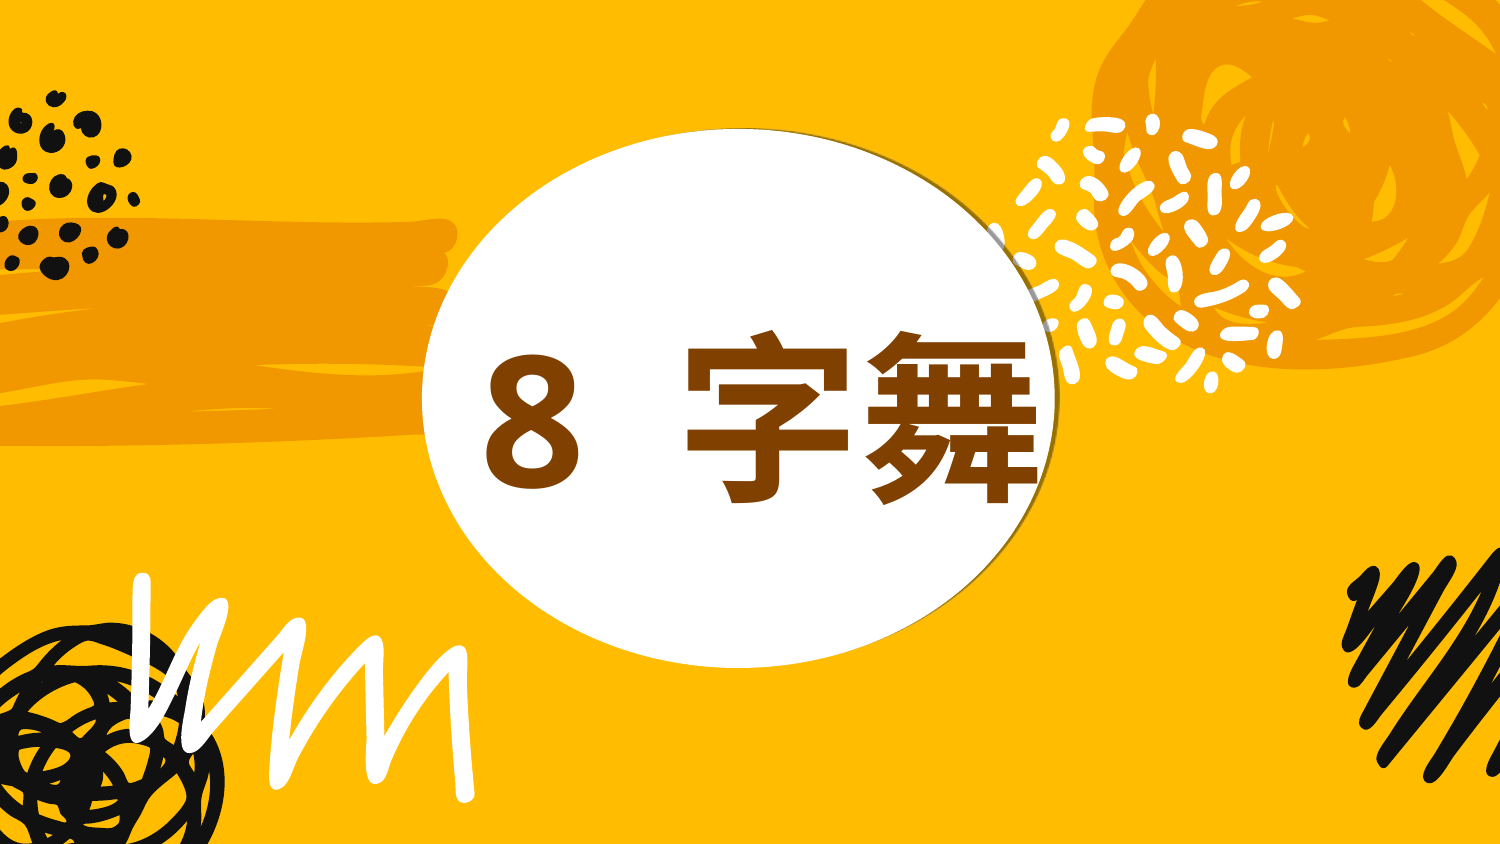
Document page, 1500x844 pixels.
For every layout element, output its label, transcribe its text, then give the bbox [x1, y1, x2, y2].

text_box [421, 128, 1035, 668]
title 8 字舞 [480, 304, 1500, 495]
